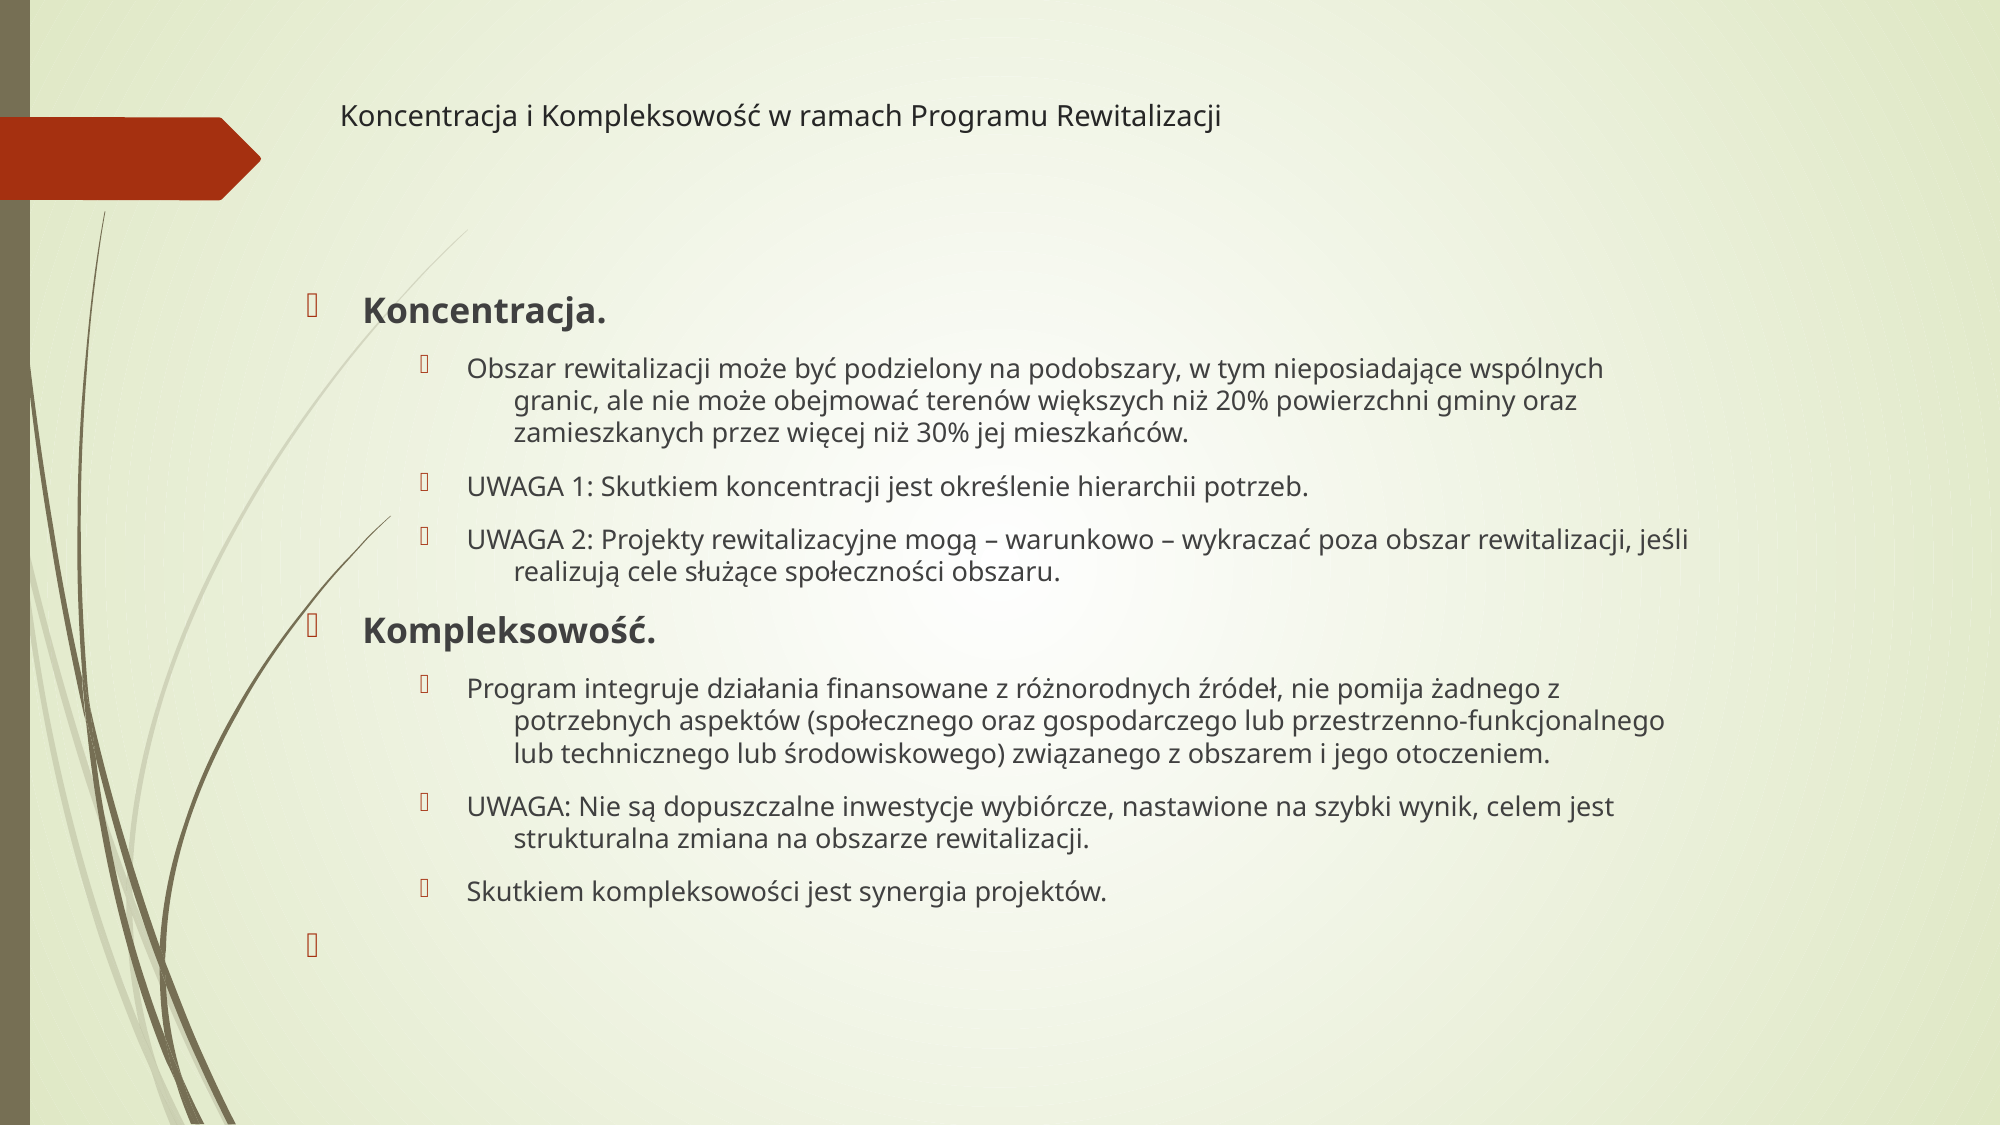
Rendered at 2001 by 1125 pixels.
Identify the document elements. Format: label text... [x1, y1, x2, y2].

title Koncentracja i Kompleksowość w ramach Programu Rewitalizacji [324, 90, 1675, 197]
text_box Koncentracja. Obszar rewitalizacji może być podzielony na podobszary, w tym nieposiadające wspólnych granic, ale nie może obejmować terenów większych niż 20% powierzchni gminy oraz zamieszkanych przez więcej niż 30% jej mieszkańców. UWAGA 1: Skutkiem koncentracji jest określenie hierarchii potrzeb. UWAGA 2: Projekty rewitalizacyjne mogą – warunkowo – wykraczać poza obszar rewitalizacji, jeśli realizują cele służące społeczności obszaru. Kompleksowość. Program integruje działania finansowane z różnorodnych źródeł, nie pomija żadnego z potrzebnych aspektów (społecznego oraz gospodarczego lub przestrzenno-funkcjonalnego lub technicznego lub środowiskowego) związanego z obszarem i jego otoczeniem. UWAGA: Nie są dopuszczalne inwestycje wybiórcze, nastawione na szybki wynik, celem jest strukturalna zmiana na obszarze rewitalizacji. Skutkiem kompleksowości jest synergia projektów. [291, 280, 1709, 1084]
